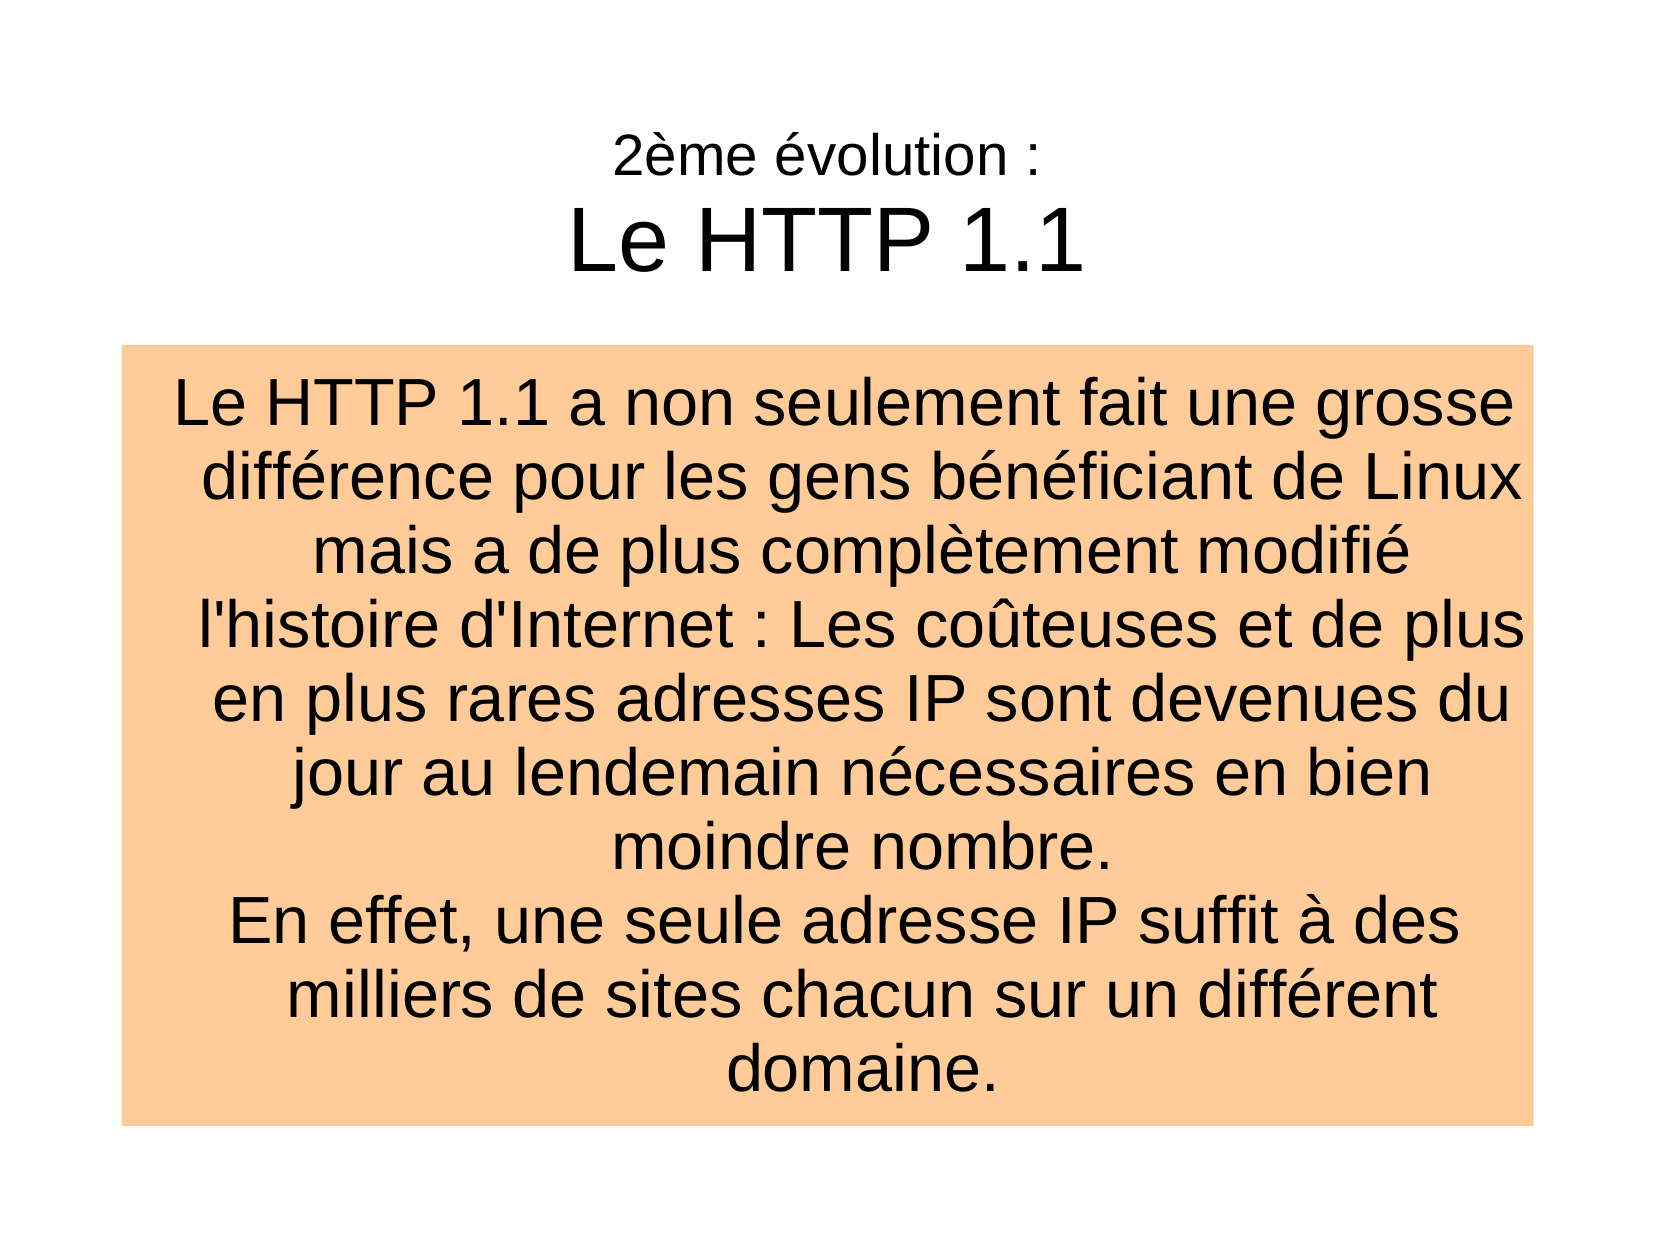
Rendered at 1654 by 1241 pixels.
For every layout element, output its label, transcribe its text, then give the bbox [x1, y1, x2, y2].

title 2ème évolution : Le HTTP 1.1 [121, 102, 1534, 311]
subtitle Le HTTP 1.1 a non seulement fait une grosse différence pour les gens bénéficiant de Linux mais a de plus complètement modifié l'histoire d'Internet : Les coûteuses et de plus en plus rares adresses IP sont devenues du jour au lendemain nécessaires en bien moindre nombre. En effet, une seule adresse IP suffit à des milliers de sites chacun sur un différent domaine. [121, 344, 1534, 1127]
